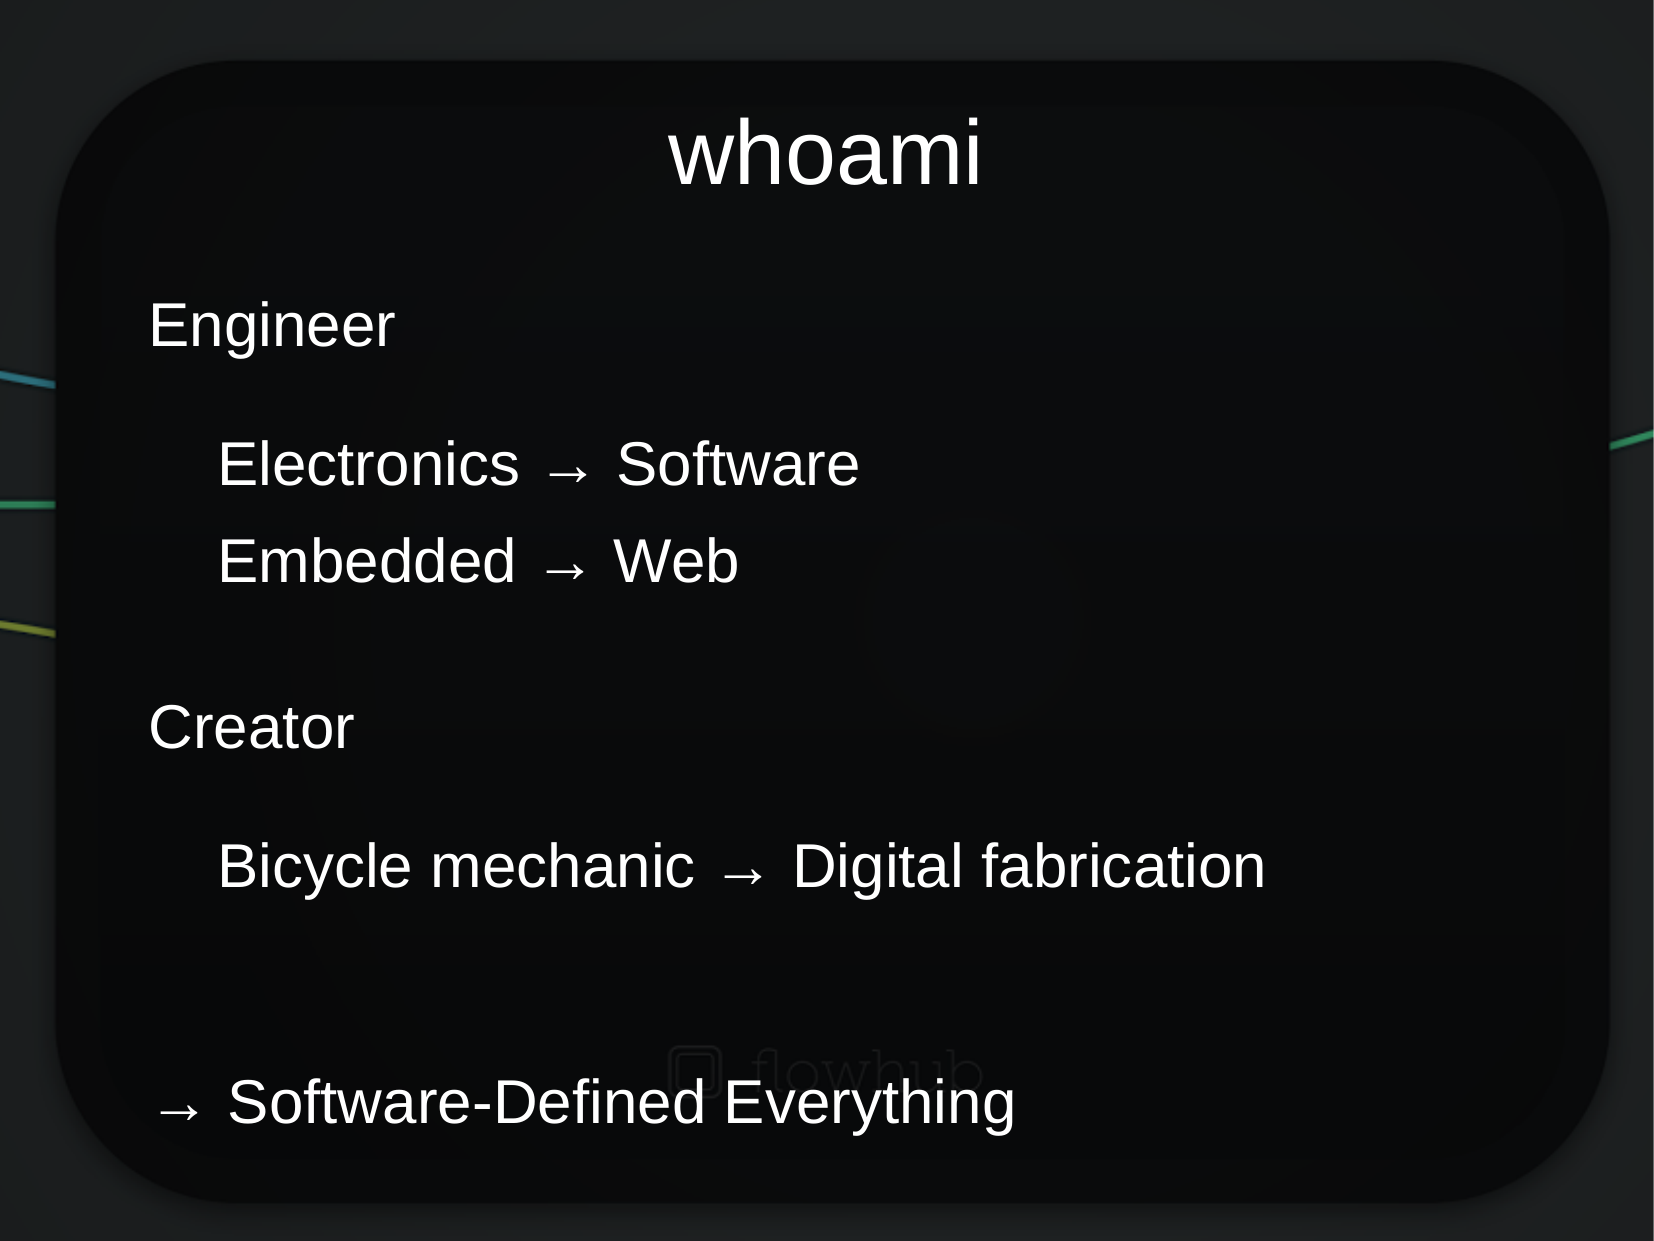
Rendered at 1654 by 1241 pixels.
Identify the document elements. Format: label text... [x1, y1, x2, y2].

list Engineer Electronics → Software Embedded → Web Creator Bicycle mechanic → Digital fabrication → Software-Defined Everything [82, 290, 1571, 1141]
picture [0, 0, 1654, 1241]
title whoami [82, 49, 1571, 257]
